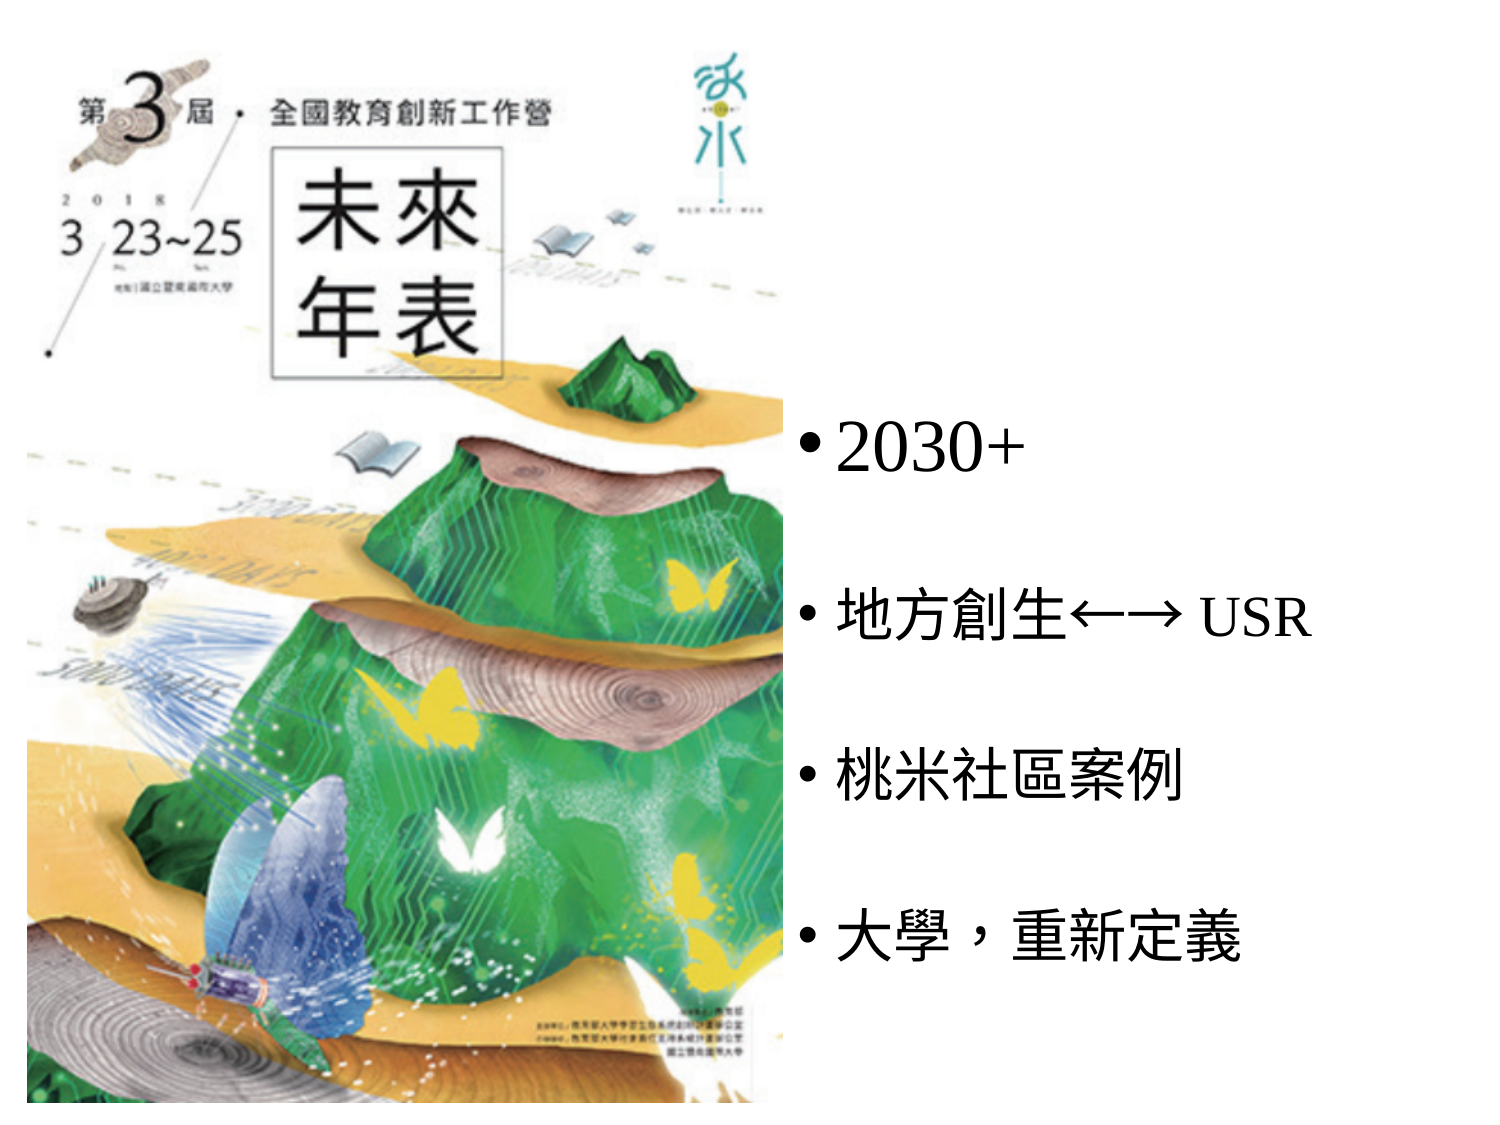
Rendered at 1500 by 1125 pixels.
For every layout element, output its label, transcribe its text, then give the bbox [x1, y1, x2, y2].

list 2030+ 地方創生←→USR 桃米社區案例 大學，重新定義 [783, 299, 1397, 1014]
picture [27, 36, 783, 1103]
